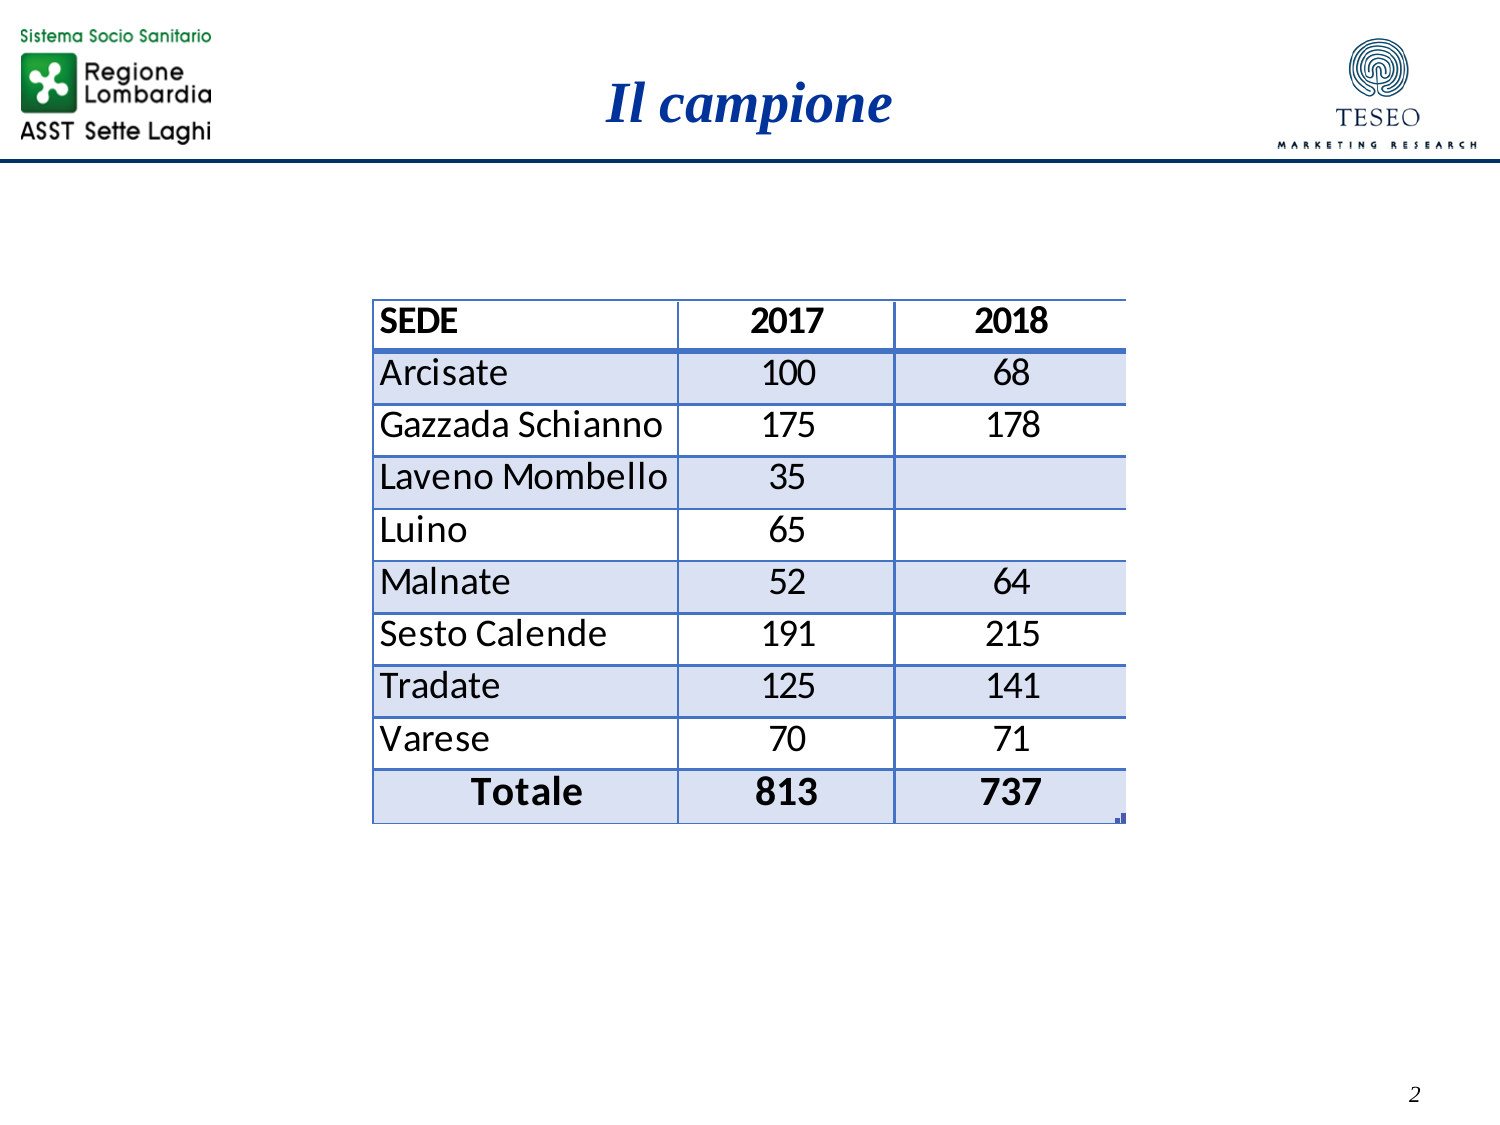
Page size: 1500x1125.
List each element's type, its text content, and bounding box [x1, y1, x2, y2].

picture [1275, 30, 1481, 149]
picture [21, 26, 211, 148]
picture [371, 298, 1129, 827]
text_box Il campione [377, 57, 1123, 142]
